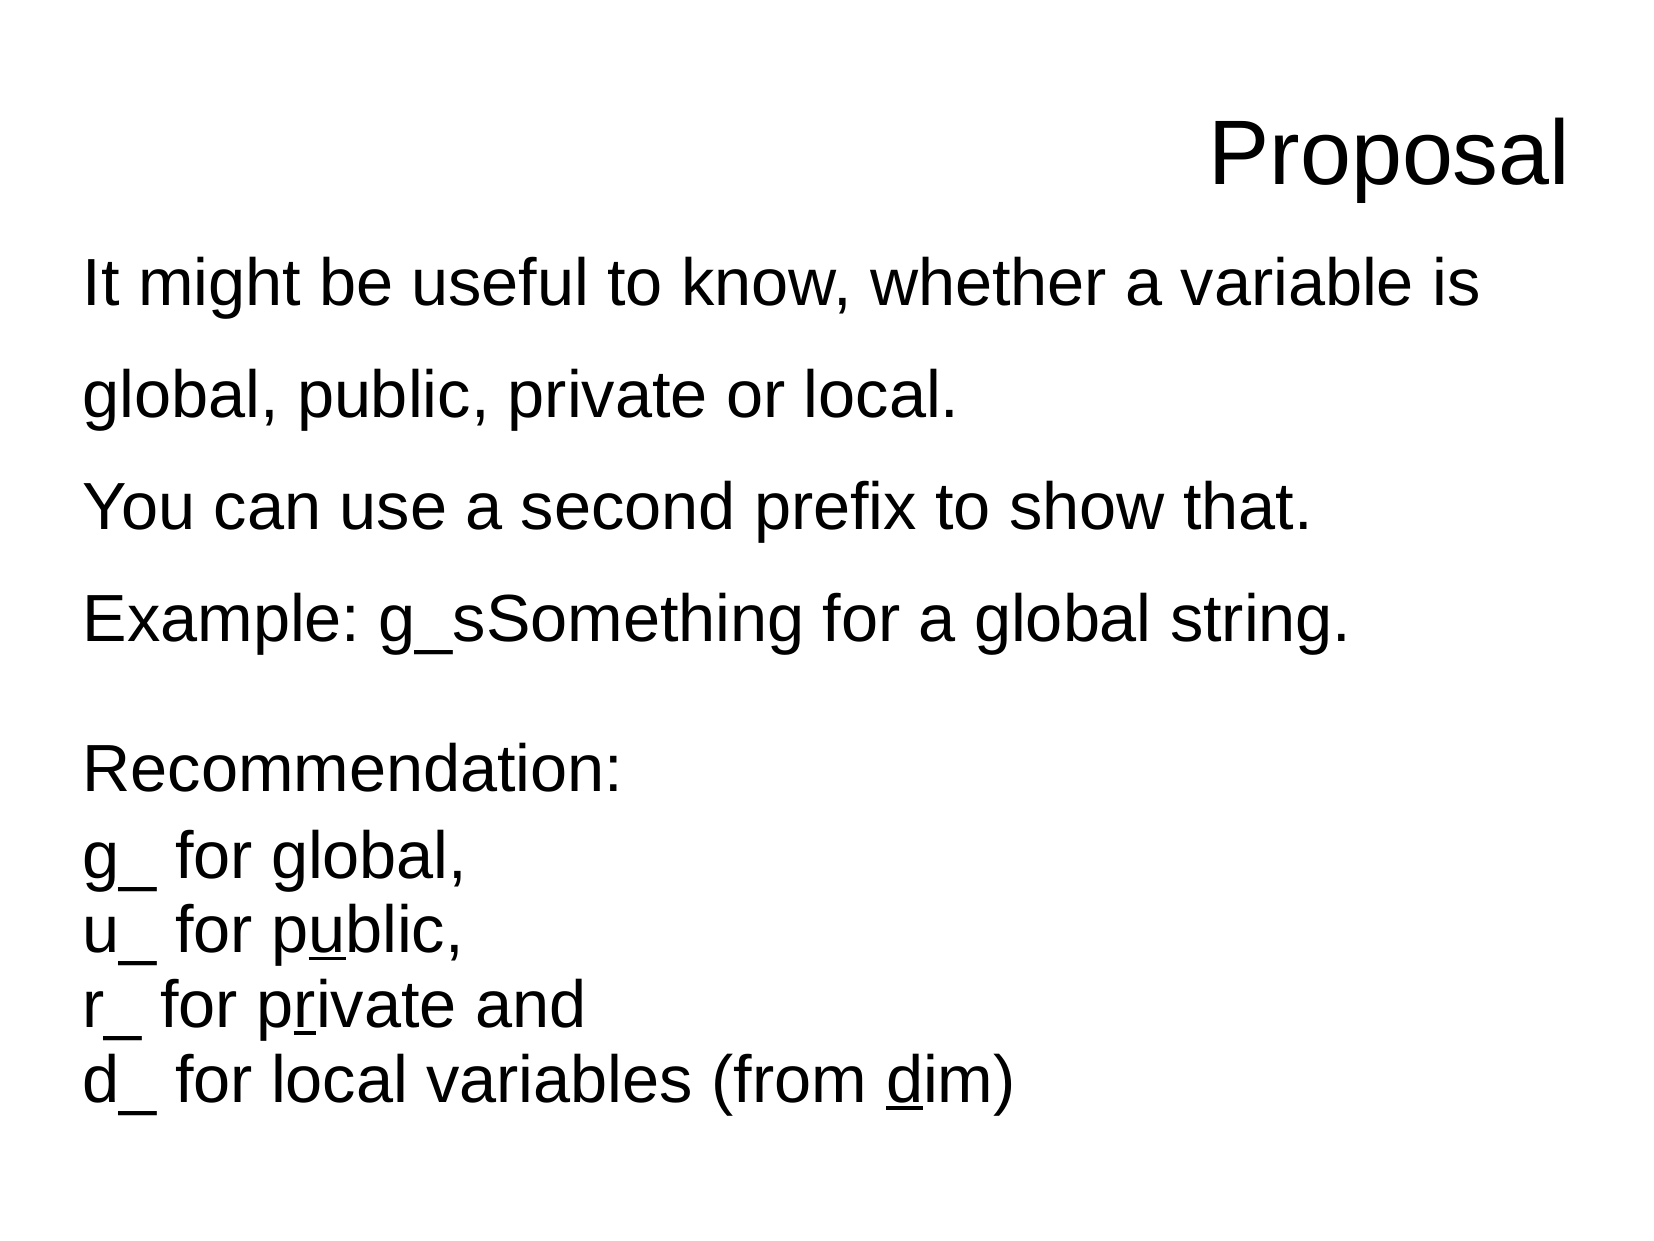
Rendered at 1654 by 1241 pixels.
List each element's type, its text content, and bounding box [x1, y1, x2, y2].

subtitle It might be useful to know, whether a variable is global, public, private or local. You can use a second prefix to show that. Example: g_sSomething for a global string. Recommendation: g_ for global, u_ for public, r_ for private and d_ for local variables (from dim) [82, 226, 1571, 1173]
title Proposal [82, 49, 1571, 226]
